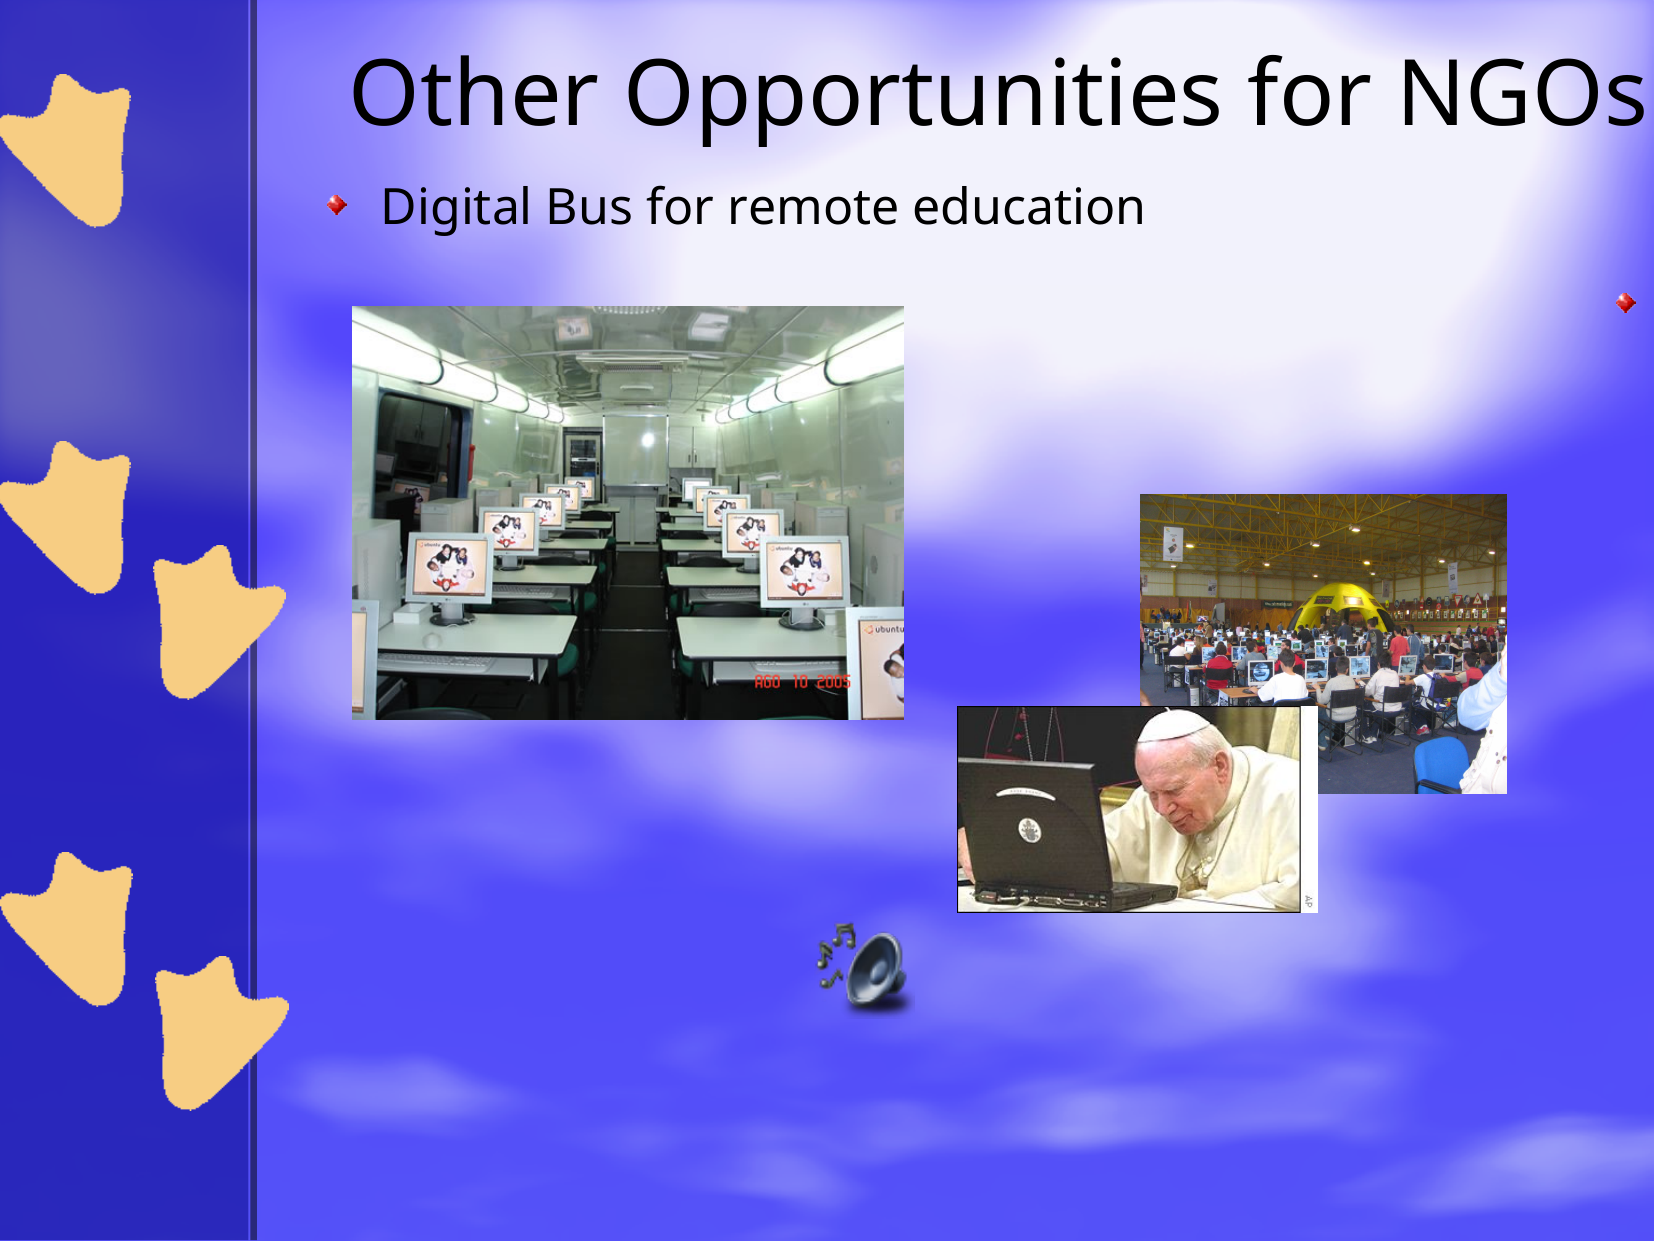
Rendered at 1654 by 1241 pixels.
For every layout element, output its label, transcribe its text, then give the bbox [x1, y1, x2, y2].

picture [0, 74, 131, 228]
picture [352, 306, 904, 720]
list Digital Bus for remote education Indigenous Aboriginal languages into the PC Empower communities to create their own stories and identity Cater to many audiences Multi-lingual approach [292, 170, 1548, 1241]
picture [0, 441, 131, 596]
picture [957, 494, 1507, 913]
picture [814, 914, 915, 1019]
picture [153, 545, 286, 700]
text_box Other Opportunities for NGOs [348, 27, 1563, 175]
picture [0, 852, 133, 1007]
picture [155, 956, 289, 1111]
picture [1616, 293, 1636, 313]
